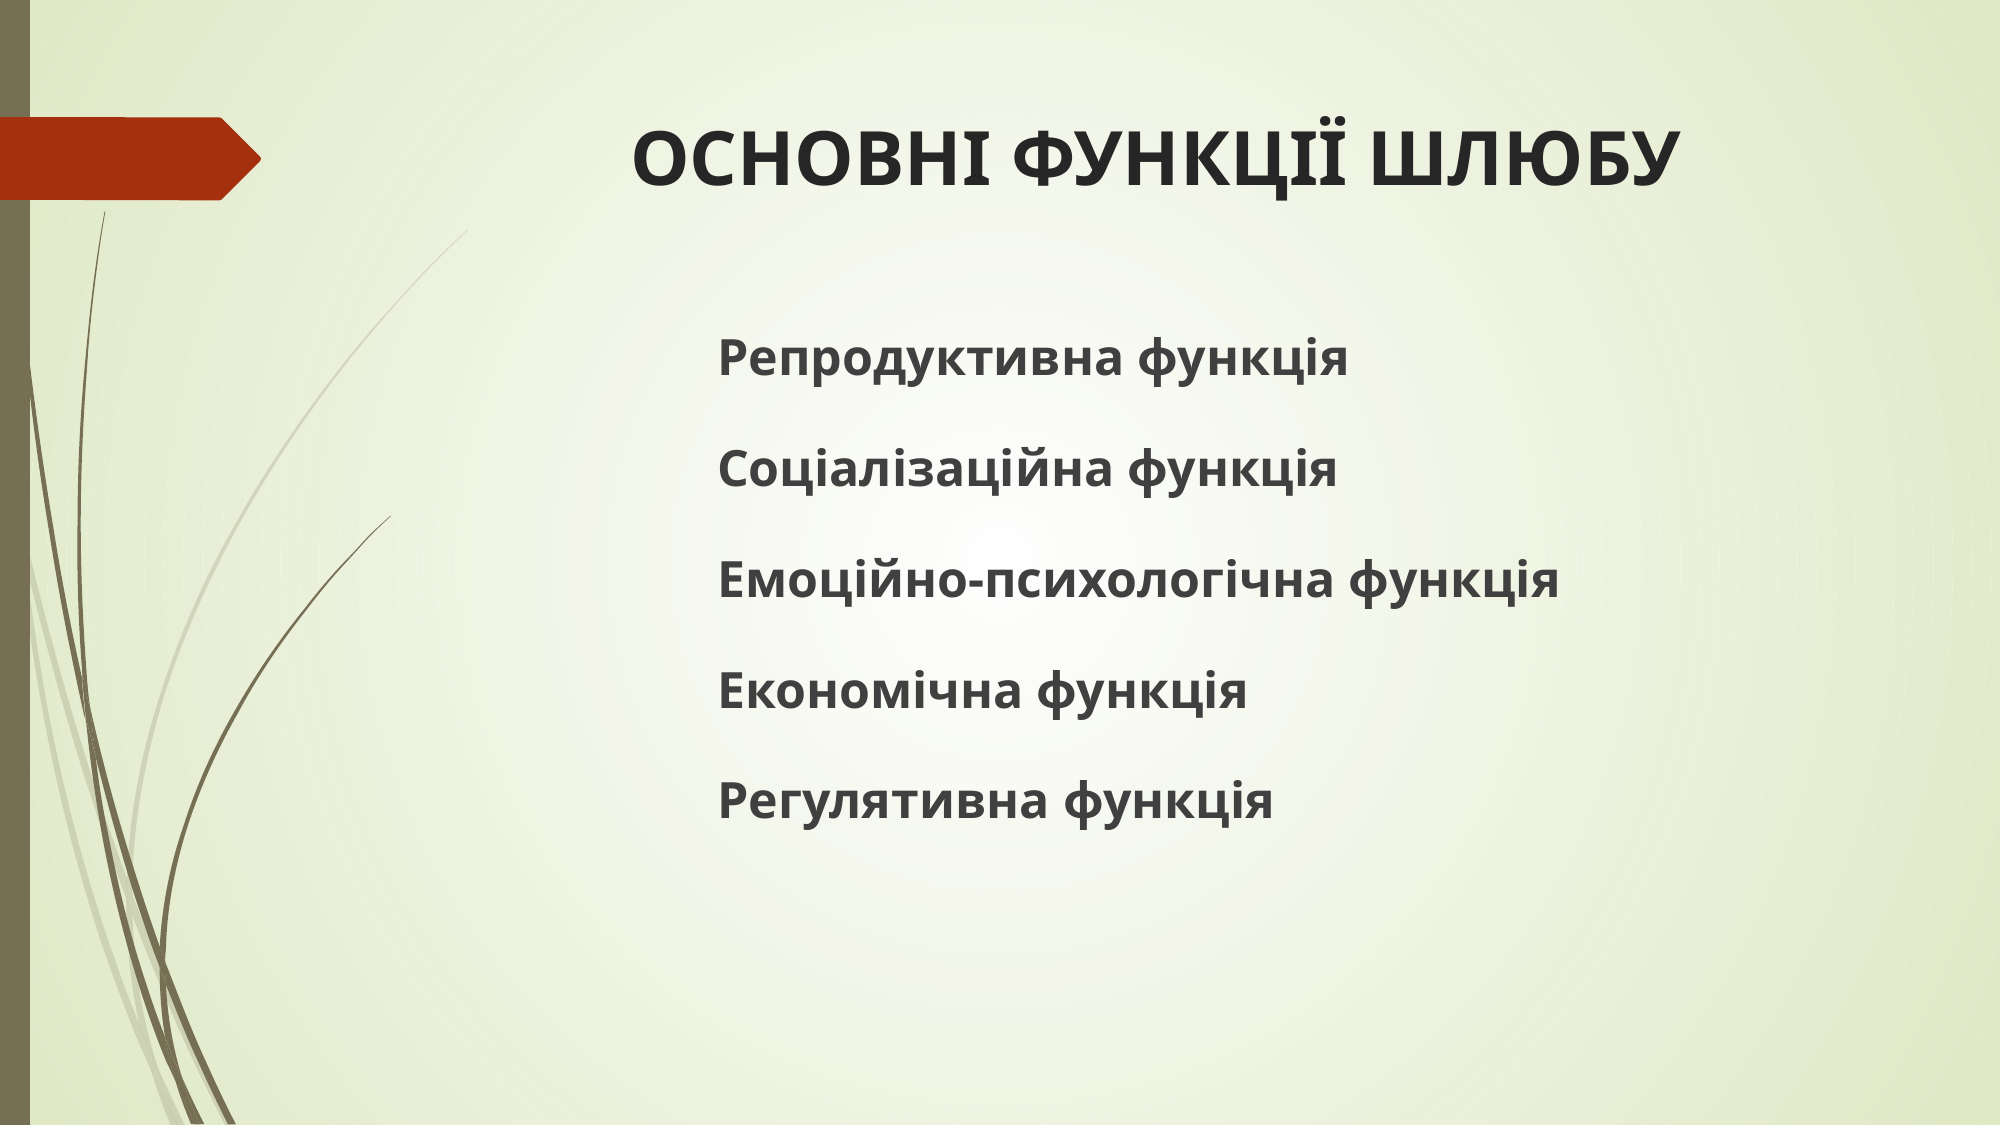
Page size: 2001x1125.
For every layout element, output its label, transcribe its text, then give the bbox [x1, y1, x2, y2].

list Репродуктивна функція Соціалізаційна функція Емоційно-психологічна функція Економічна функція Регулятивна функція [702, 288, 1611, 995]
title ОСНОВНІ ФУНКЦІЇ ШЛЮБУ [425, 102, 1888, 222]
